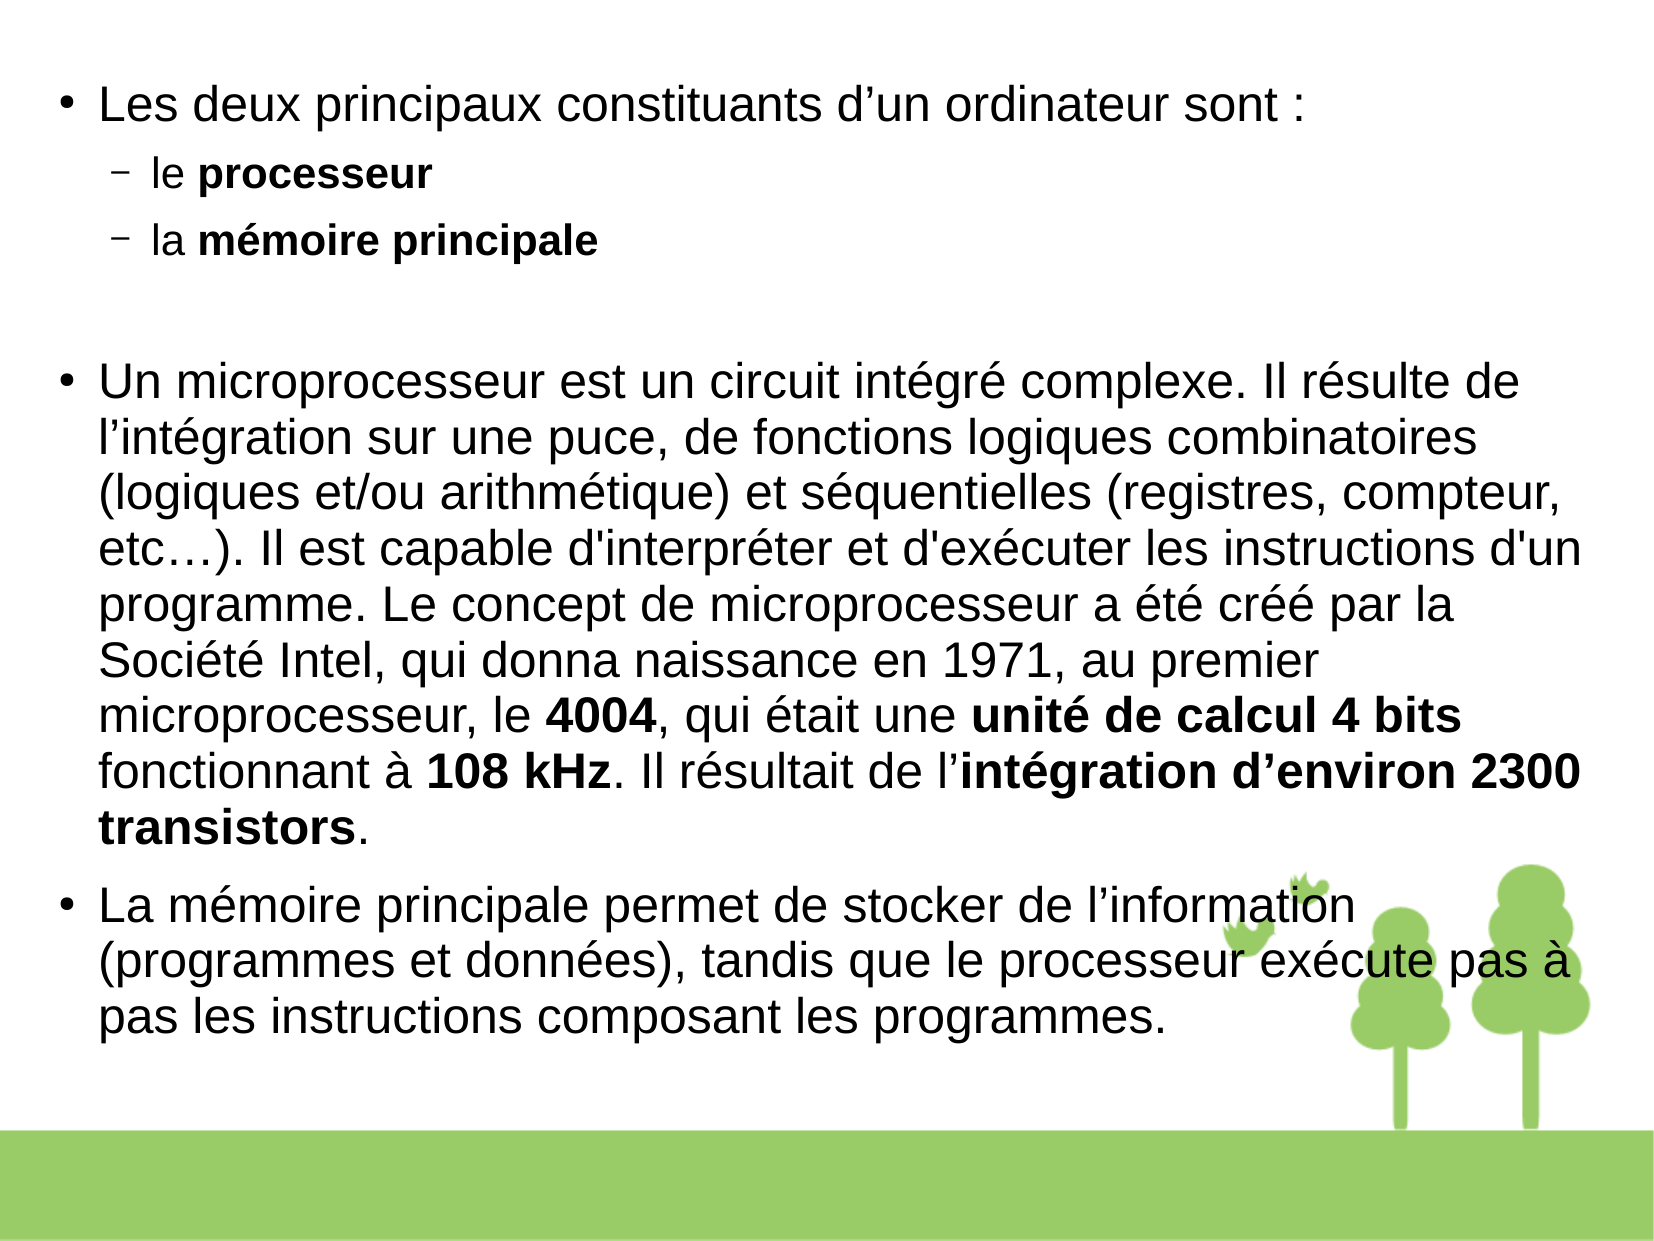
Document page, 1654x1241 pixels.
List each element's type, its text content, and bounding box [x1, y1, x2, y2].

list Les deux principaux constituants d’un ordinateur sont : le processeur la mémoire principale Un microprocesseur est un circuit intégré complexe. Il résulte de l’intégration sur une puce, de fonctions logiques combinatoires (logiques et/ou arithmétique) et séquentielles (registres, compteur, etc…). Il est capable d'interpréter et d'exécuter les instructions d'un programme. Le concept de microprocesseur a été créé par la Société Intel, qui donna naissance en 1971, au premier microprocesseur, le 4004, qui était une unité de calcul 4 bits fonctionnant à 108 kHz. Il résultait de l’intégration d’environ 2300 transistors. La mémoire principale permet de stocker de l’information (programmes et données), tandis que le processeur exécute pas à pas les instructions composant les programmes. [45, 75, 1591, 1051]
picture [0, 0, 1654, 1241]
